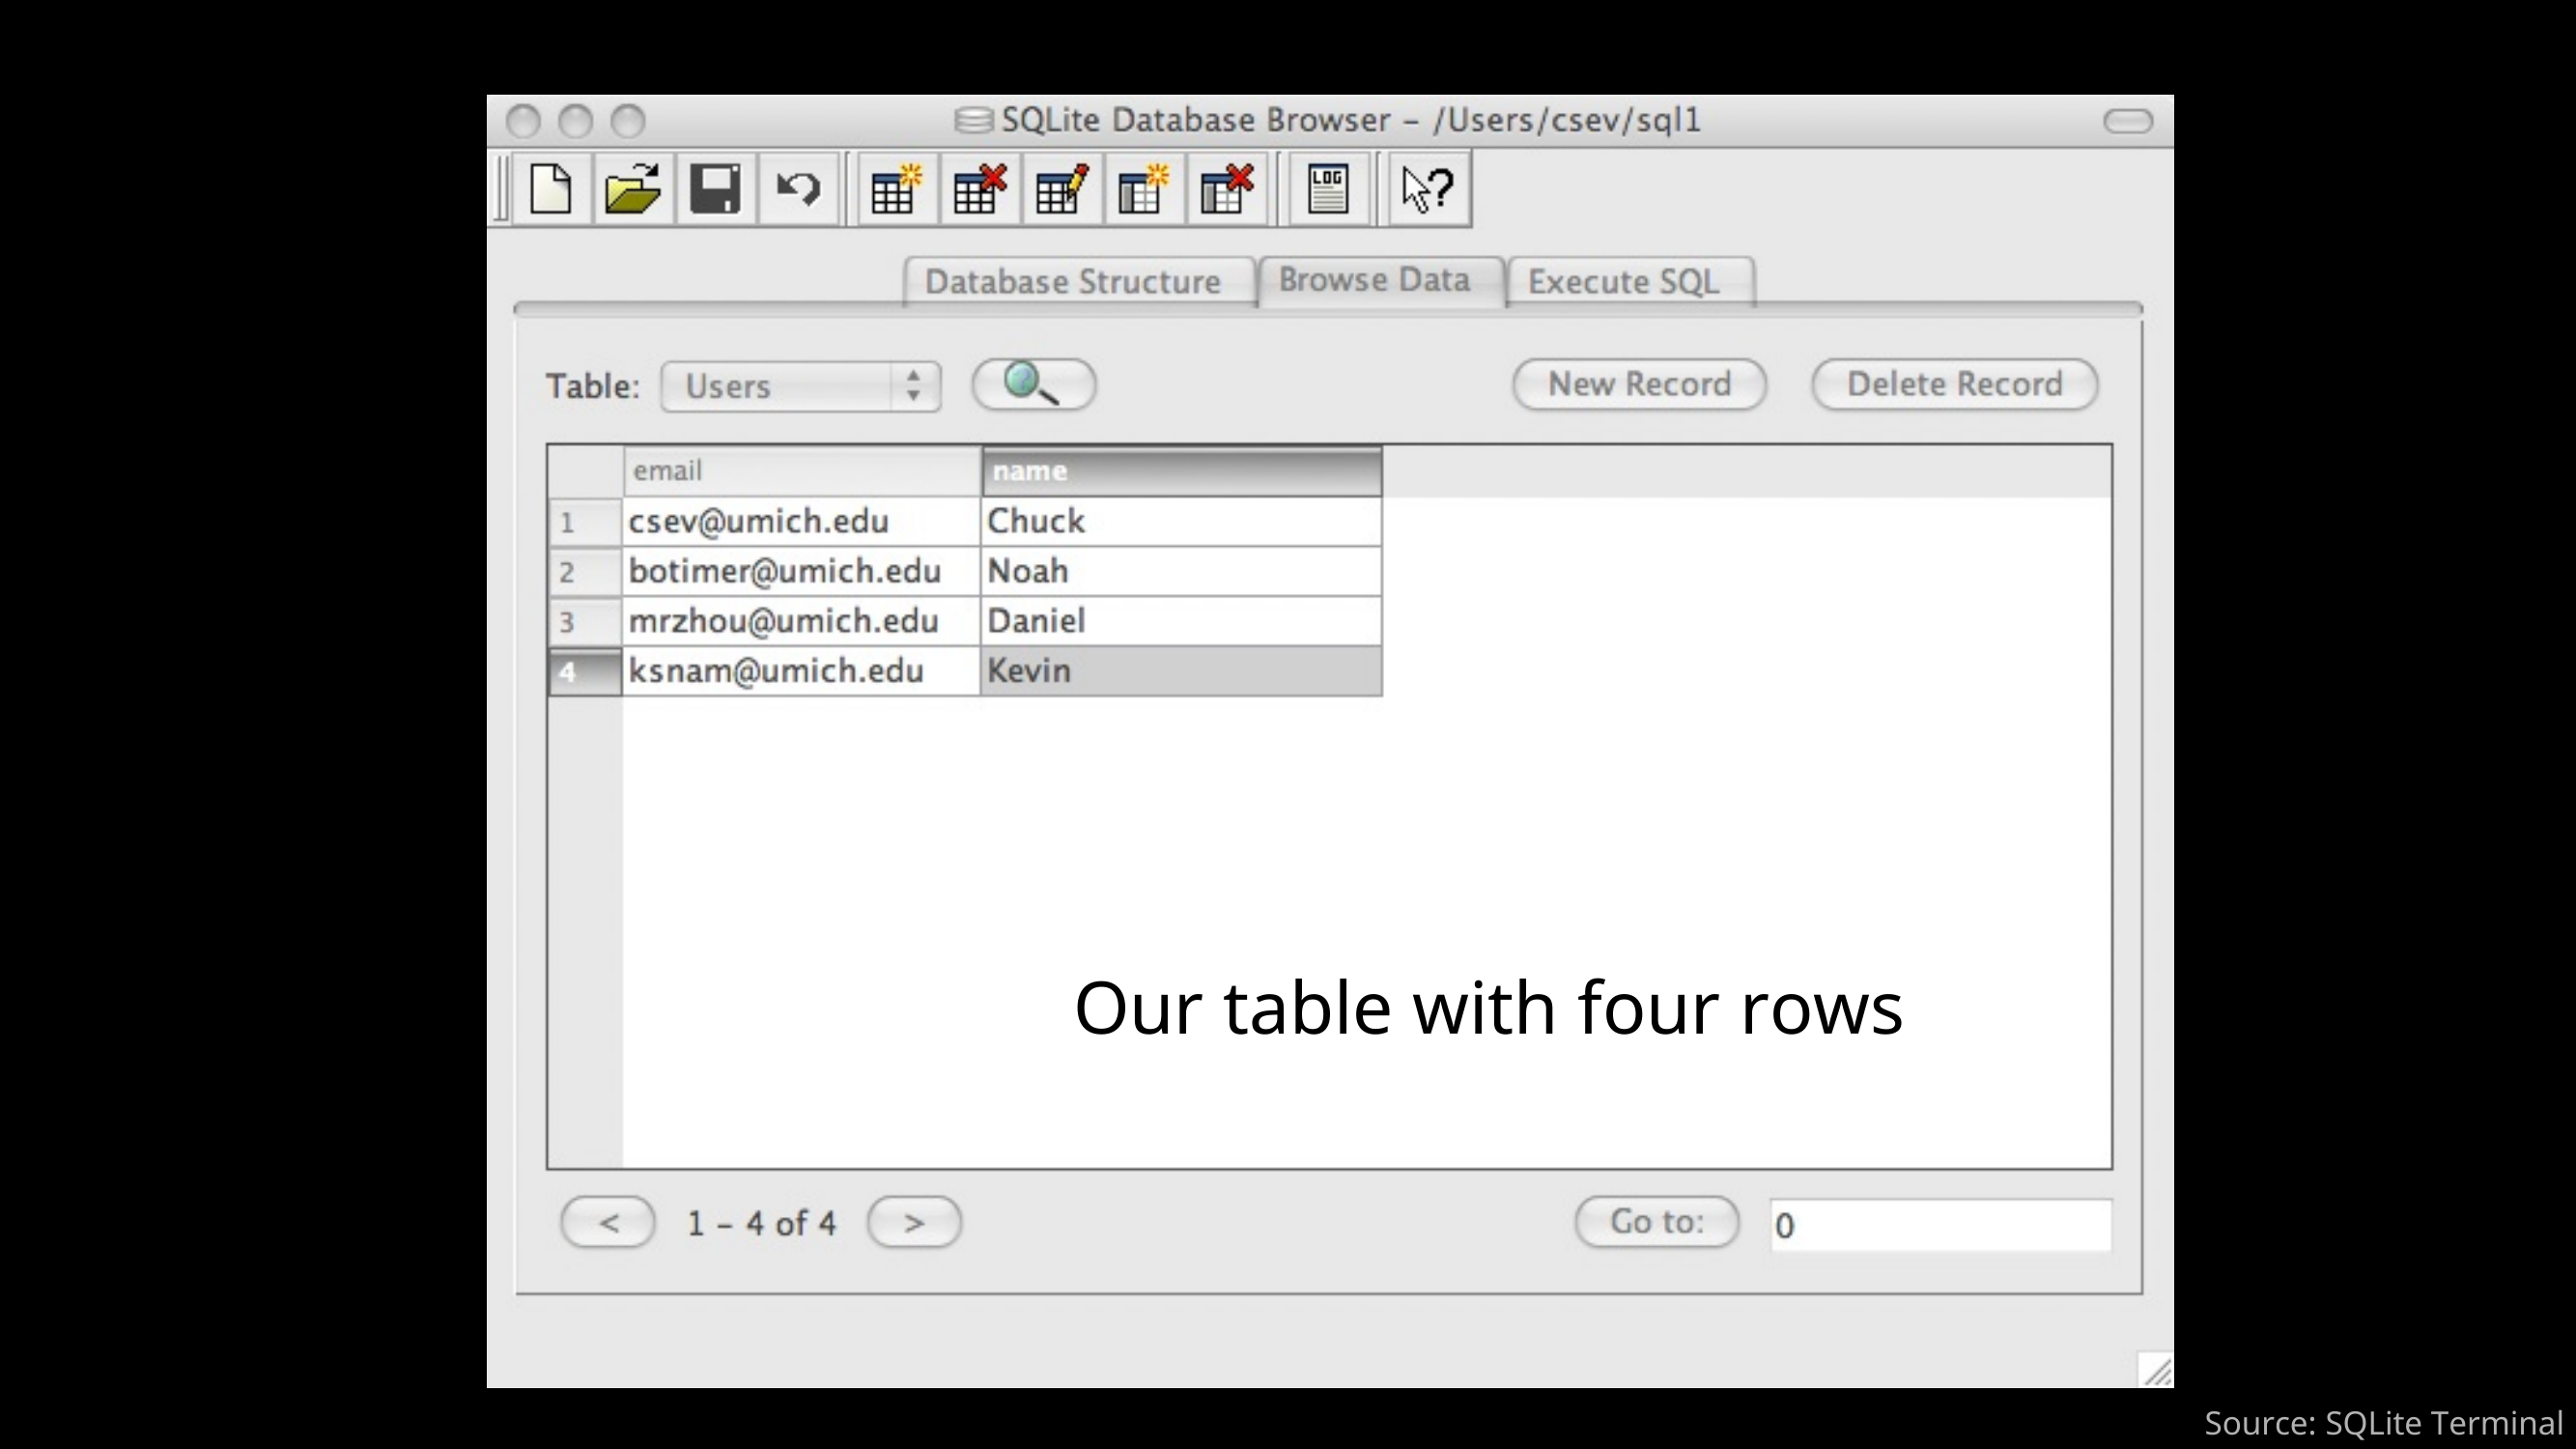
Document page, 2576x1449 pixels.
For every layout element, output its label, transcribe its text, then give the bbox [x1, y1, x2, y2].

text_box Our table with four rows [1073, 961, 1907, 1049]
text_box Source: SQLite Terminal [2190, 1395, 2576, 1449]
picture [487, 95, 2174, 1388]
